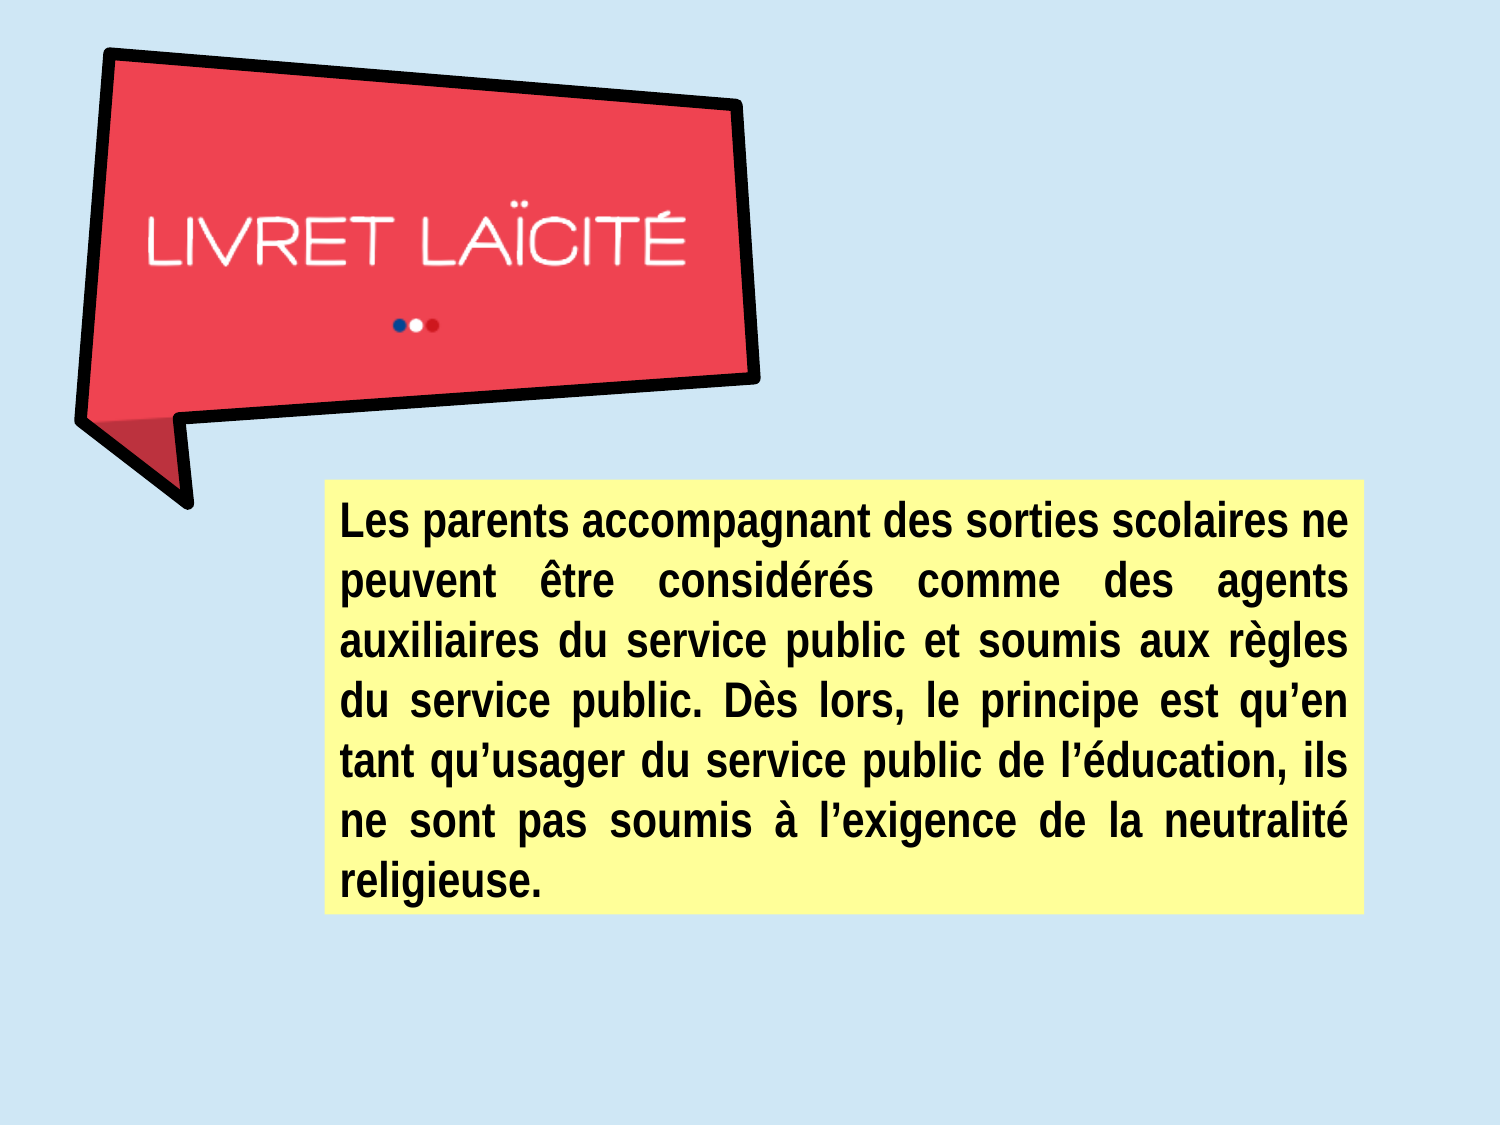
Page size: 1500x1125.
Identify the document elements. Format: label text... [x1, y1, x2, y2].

picture [64, 42, 774, 508]
text_box Les parents accompagnant des sorties scolaires ne peuvent être considérés comme des agents auxiliaires du service public et soumis aux règles du service public. Dès lors, le principe est qu’en tant qu’usager du service public de l’éducation, ils ne sont pas soumis à l’exigence de la neutralité religieuse. [324, 479, 1365, 915]
picture [88, 61, 747, 488]
